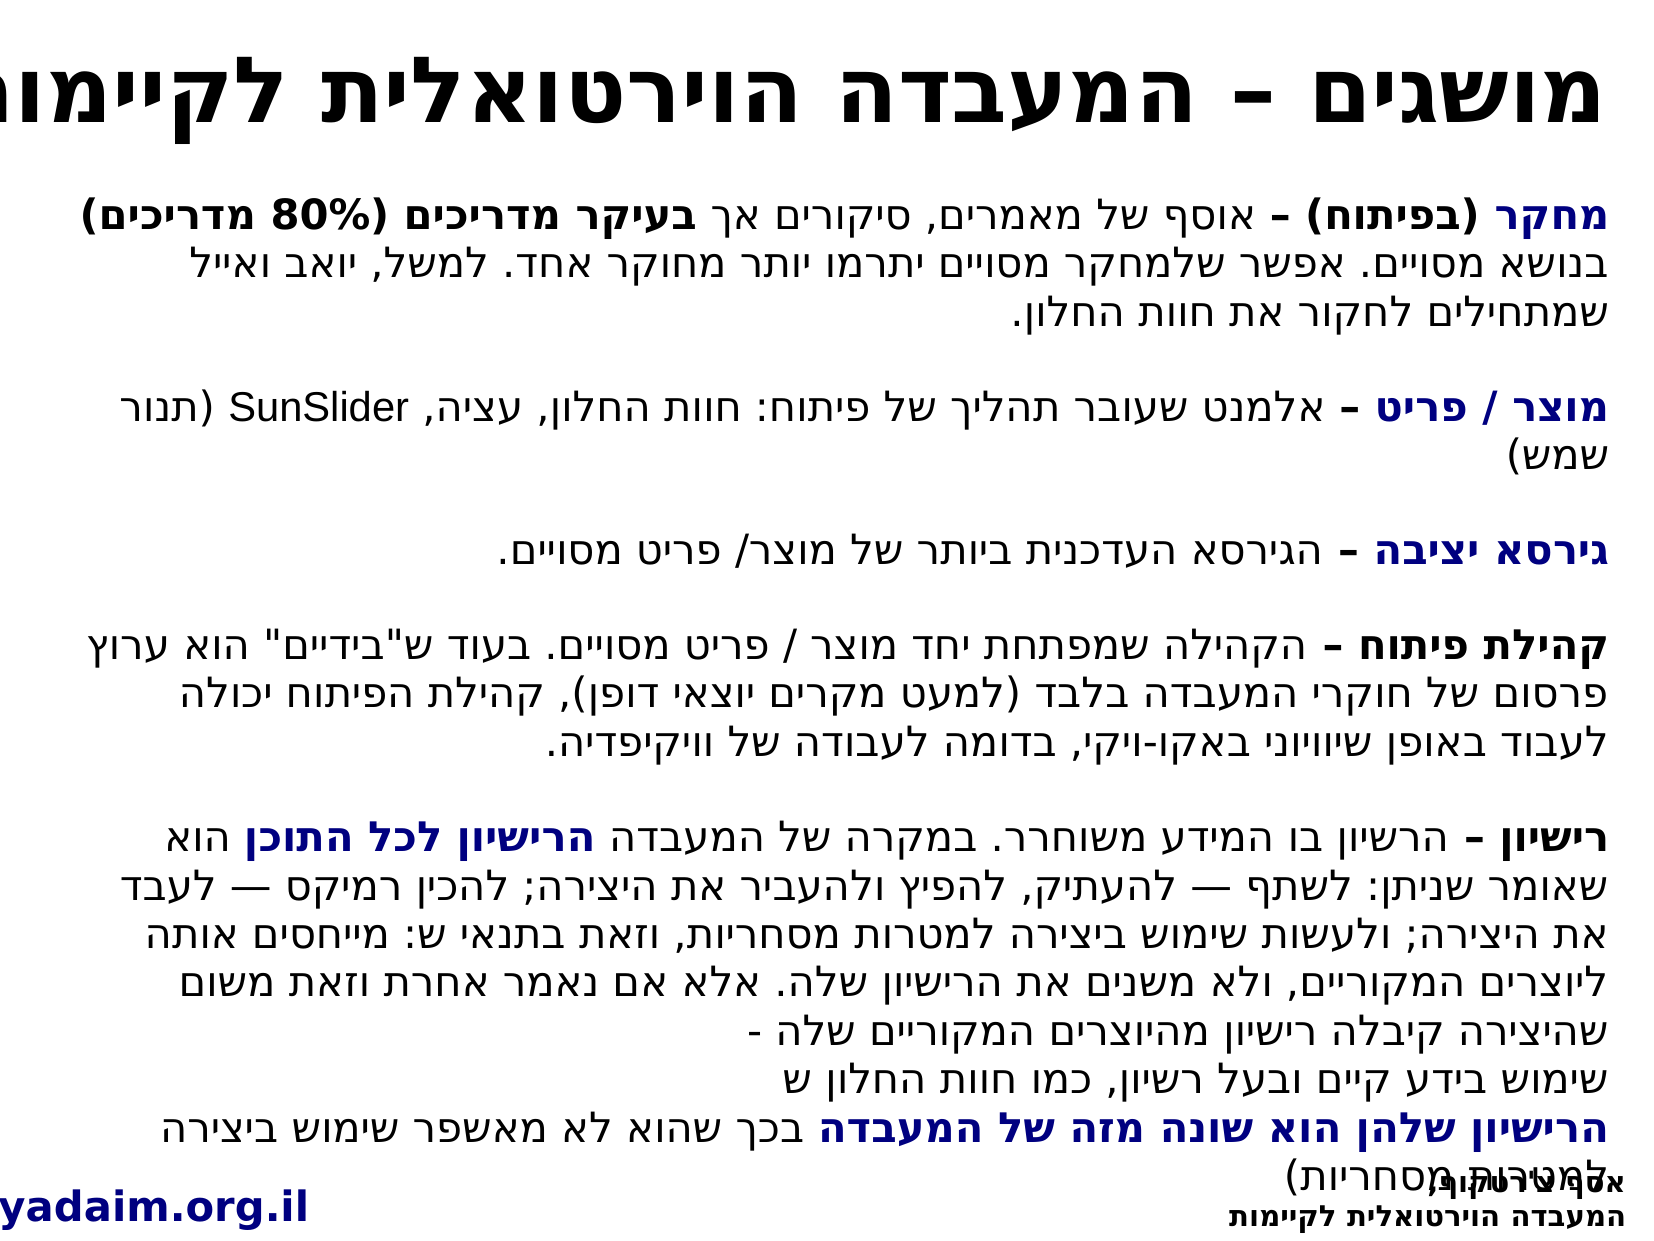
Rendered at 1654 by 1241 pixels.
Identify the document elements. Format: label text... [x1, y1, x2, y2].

text_box bayadaim.org.il [13, 1175, 324, 1237]
text_box מושגים – המעבדה הוירטואלית לקיימות [76, 29, 1625, 146]
text_box מחקר (בפיתוח) – אוסף של מאמרים, סיקורים אך בעיקר מדריכים (80% מדריכים) בנושא מסויים. אפשר שלמחקר מסויים יתרמו יותר מחוקר אחד. למשל, יואב ואייל שמתחילים לחקור את חוות החלון. מוצר / פריט – אלמנט שעובר תהליך של פיתוח: חוות החלון, עציה, SunSlider (תנור שמש) גירסא יציבה – הגירסא העדכנית ביותר של מוצר/ פריט מסויים. קהילת פיתוח – הקהילה שמפתחת יחד מוצר / פריט מסויים. בעוד ש"בידיים" הוא ערוץ פרסום של חוקרי המעבדה בלבד (למעט מקרים יוצאי דופן), קהילת הפיתוח יכולה לעבוד באופן שיוויוני באקו-ויקי, בדומה לעבודה של וויקיפדיה. רישיון – הרשיון בו המידע משוחרר. במקרה של המעבדה הרישיון לכל התוכן הוא שאומר שניתן: לשתף — להעתיק, להפיץ ולהעביר את היצירה; להכין רמיקס — לעבד את היצירה; ולעשות שימוש ביצירה למטרות מסחריות, וזאת בתנאי ש: מייחסים אותה ליוצרים המקוריים, ולא משנים את הרישיון שלה. אלא אם נאמר אחרת וזאת משום שהיצירה קיבלה רישיון מהיוצרים המקוריים שלה - שימוש בידע קיים ובעל רשיון, כמו חוות החלון שהרישיון שלהן הוא שונה מזה של המעבדה בכך שהוא לא מאשפר שימוש ביצירה למטרות מסחריות) [59, 183, 1625, 1172]
text_box אסף צ'רטקוף, המעבדה הוירטואלית לקיימות [1181, 1157, 1641, 1238]
